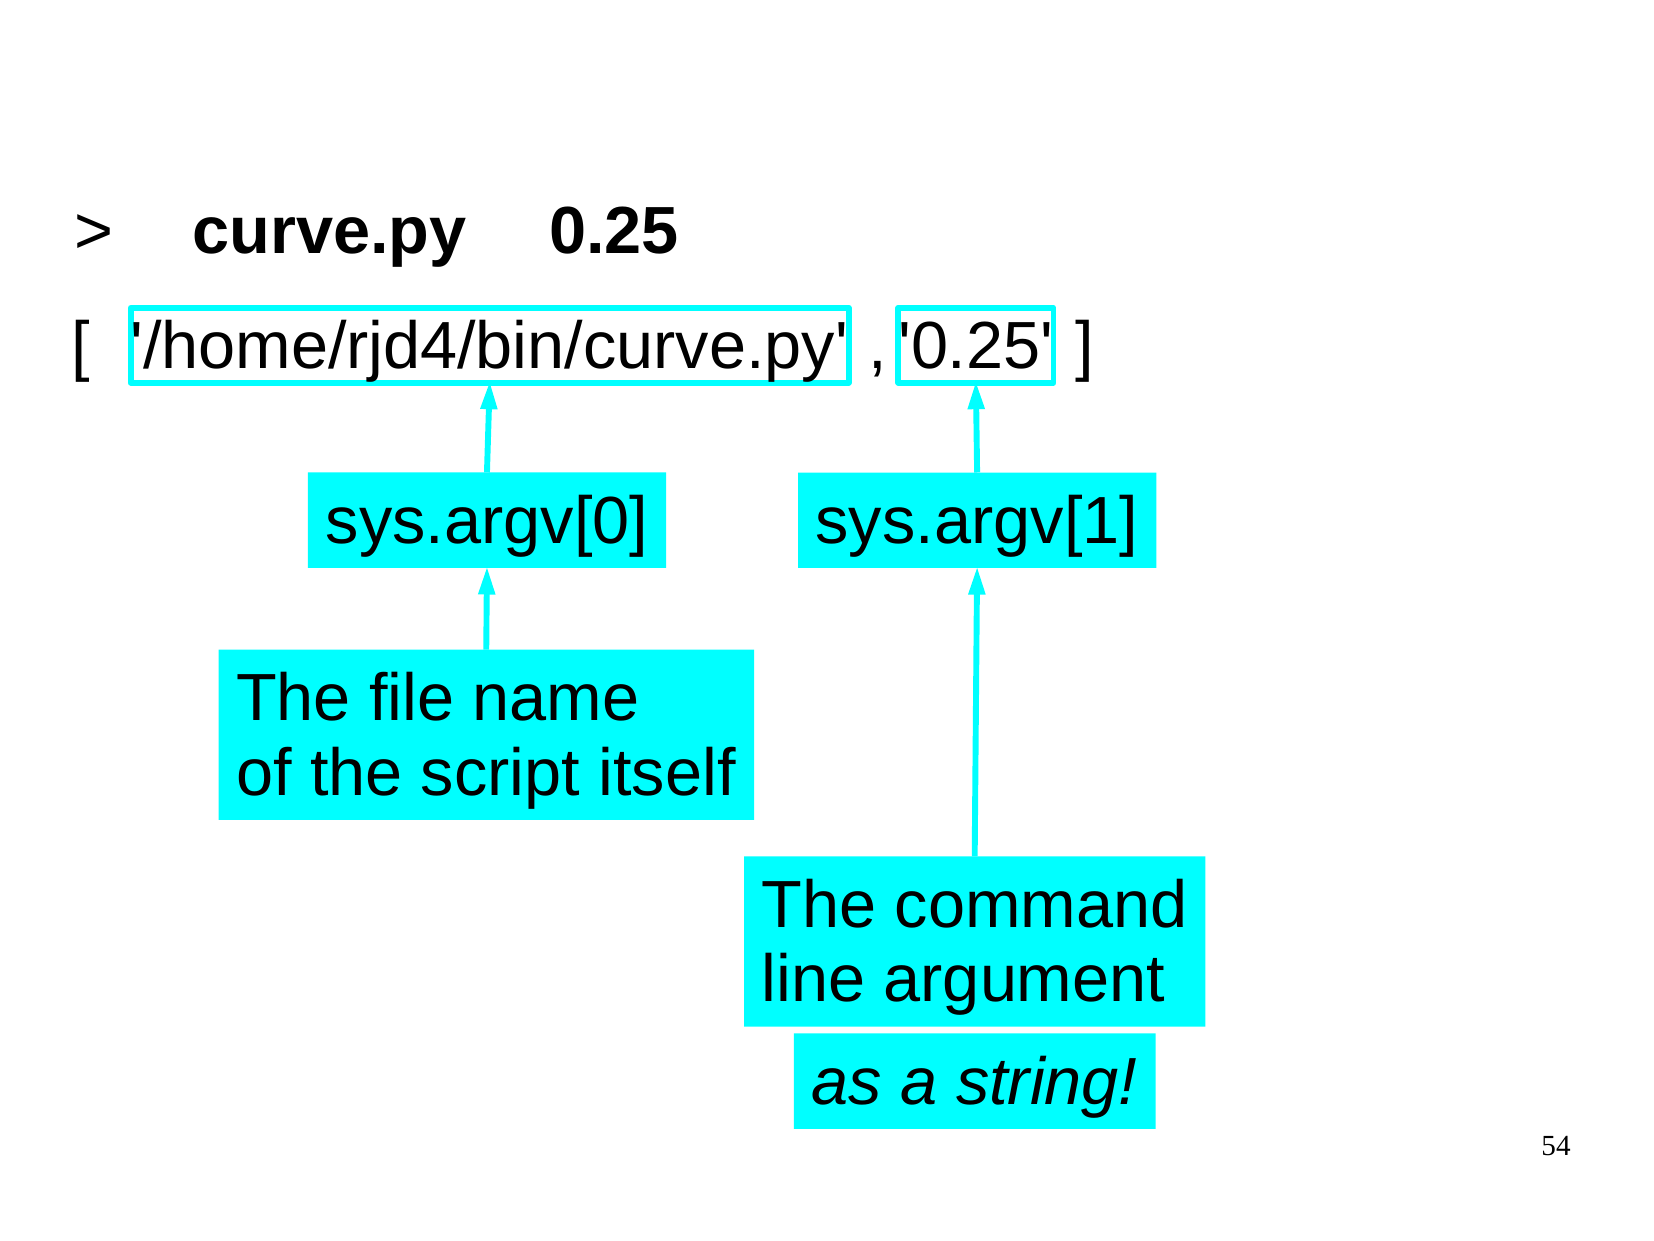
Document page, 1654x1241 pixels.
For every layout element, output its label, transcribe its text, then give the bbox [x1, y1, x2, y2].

text_box ] [1075, 307, 1095, 383]
text_box '0.25' [898, 307, 1054, 383]
text_box '/home/rjd4/bin/curve.py' [130, 307, 849, 383]
text_box as a string! [793, 1033, 1156, 1129]
text_box > [71, 189, 117, 271]
text_box , [868, 307, 888, 383]
text_box sys.argv[0] [307, 472, 667, 568]
text_box [ [71, 307, 91, 383]
text_box sys.argv[1] [798, 472, 1157, 568]
text_box 0.25 [546, 189, 683, 271]
text_box The command line argument [744, 856, 1206, 1027]
text_box The file name of the script itself [218, 649, 755, 820]
text_box curve.py [189, 189, 470, 271]
